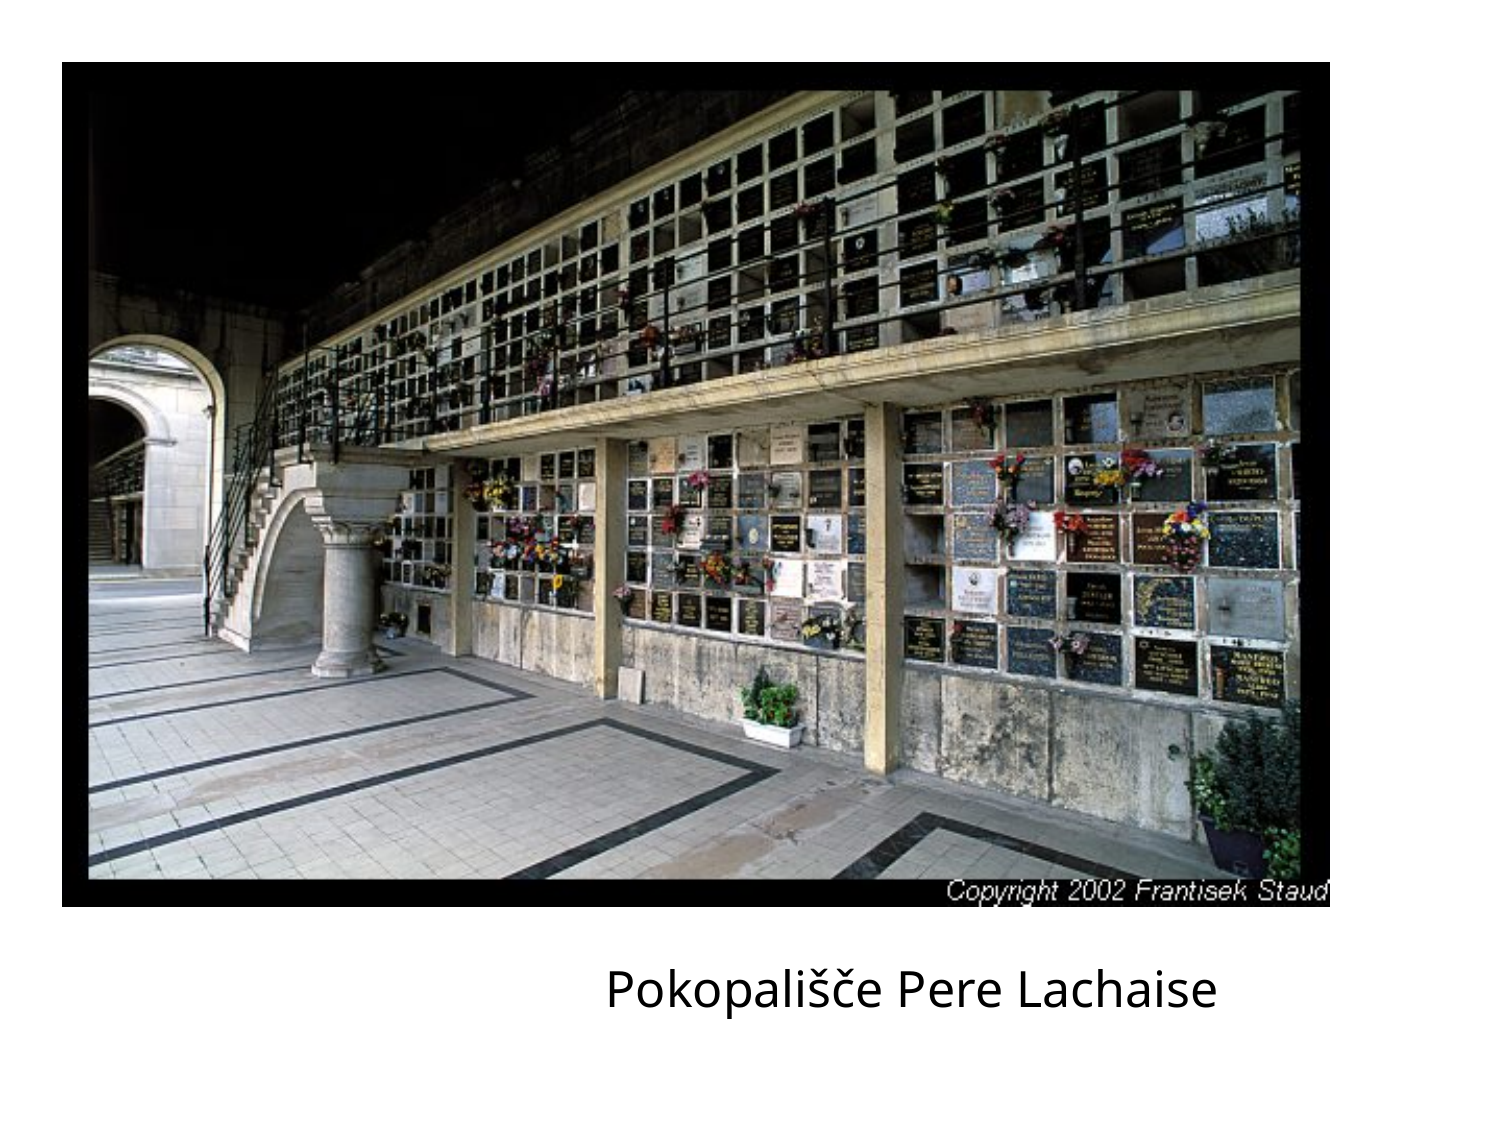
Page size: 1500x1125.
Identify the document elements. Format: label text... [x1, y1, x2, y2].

text_box Pokopališče Pere Lachaise [437, 949, 1388, 1025]
picture [62, 62, 1330, 907]
